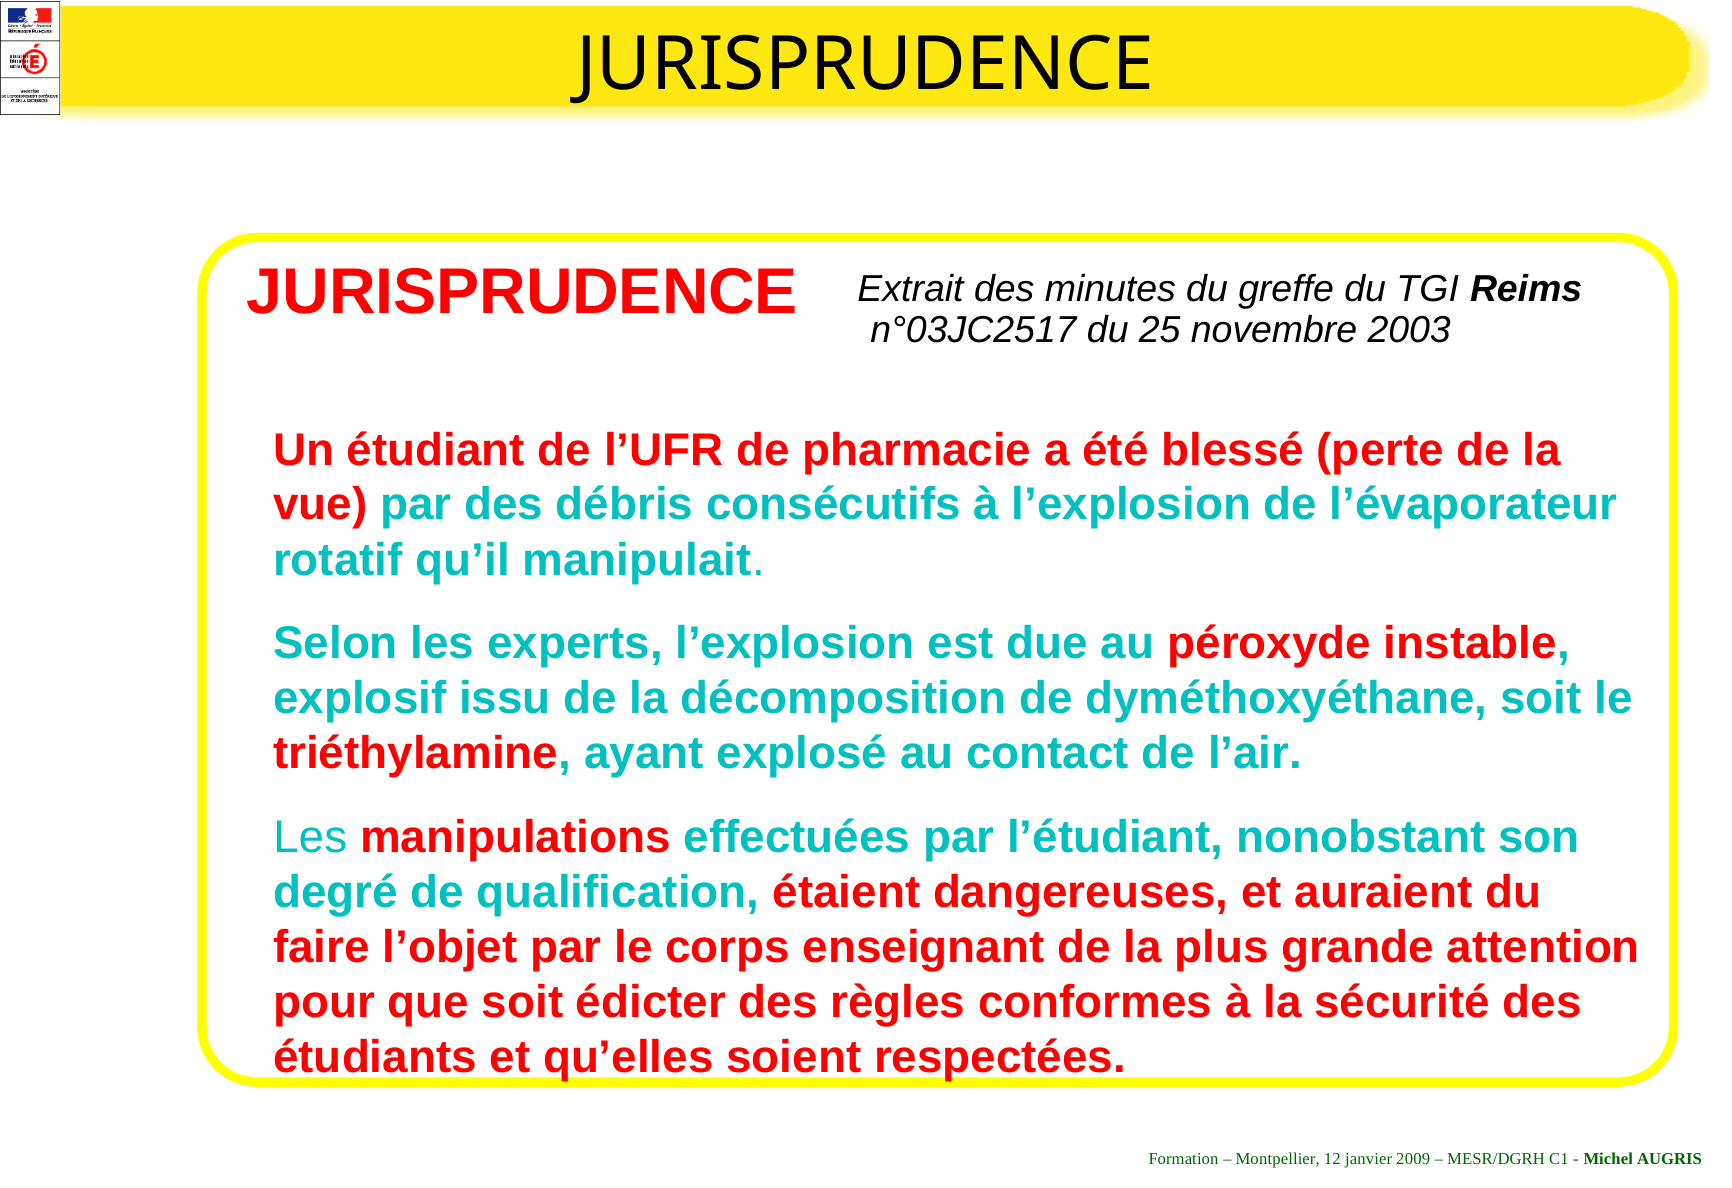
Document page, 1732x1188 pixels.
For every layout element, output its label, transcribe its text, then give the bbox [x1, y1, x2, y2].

text_box JURISPRUDENCE [230, 240, 816, 335]
picture [0, 0, 1710, 121]
text_box Extrait des minutes du greffe du TGI Reims [840, 255, 1600, 318]
text_box JURISPRUDENCE [3, 0, 1729, 113]
text_box n°03JC2517 du 25 novembre 2003 [853, 296, 1468, 359]
text_box Un étudiant de l’UFR de pharmacie a été blessé (perte de la vue) par des débris consécutifs à l’explosion de l’évaporateur rotatif qu’il manipulait. Selon les experts, l’explosion est due au péroxyde instable, explosif issu de la décomposition de dyméthoxyéthane, soit le triéthylamine, ayant explosé au contact de l’air. Les manipulations effectuées par l’étudiant, nonobstant son degré de qualification, étaient dangereuses, et auraient du faire l’objet par le corps enseignant de la plus grande attention pour que soit édicter des règles conformes à la sécurité des étudiants et qu’elles soient respectées. [256, 410, 1666, 1090]
